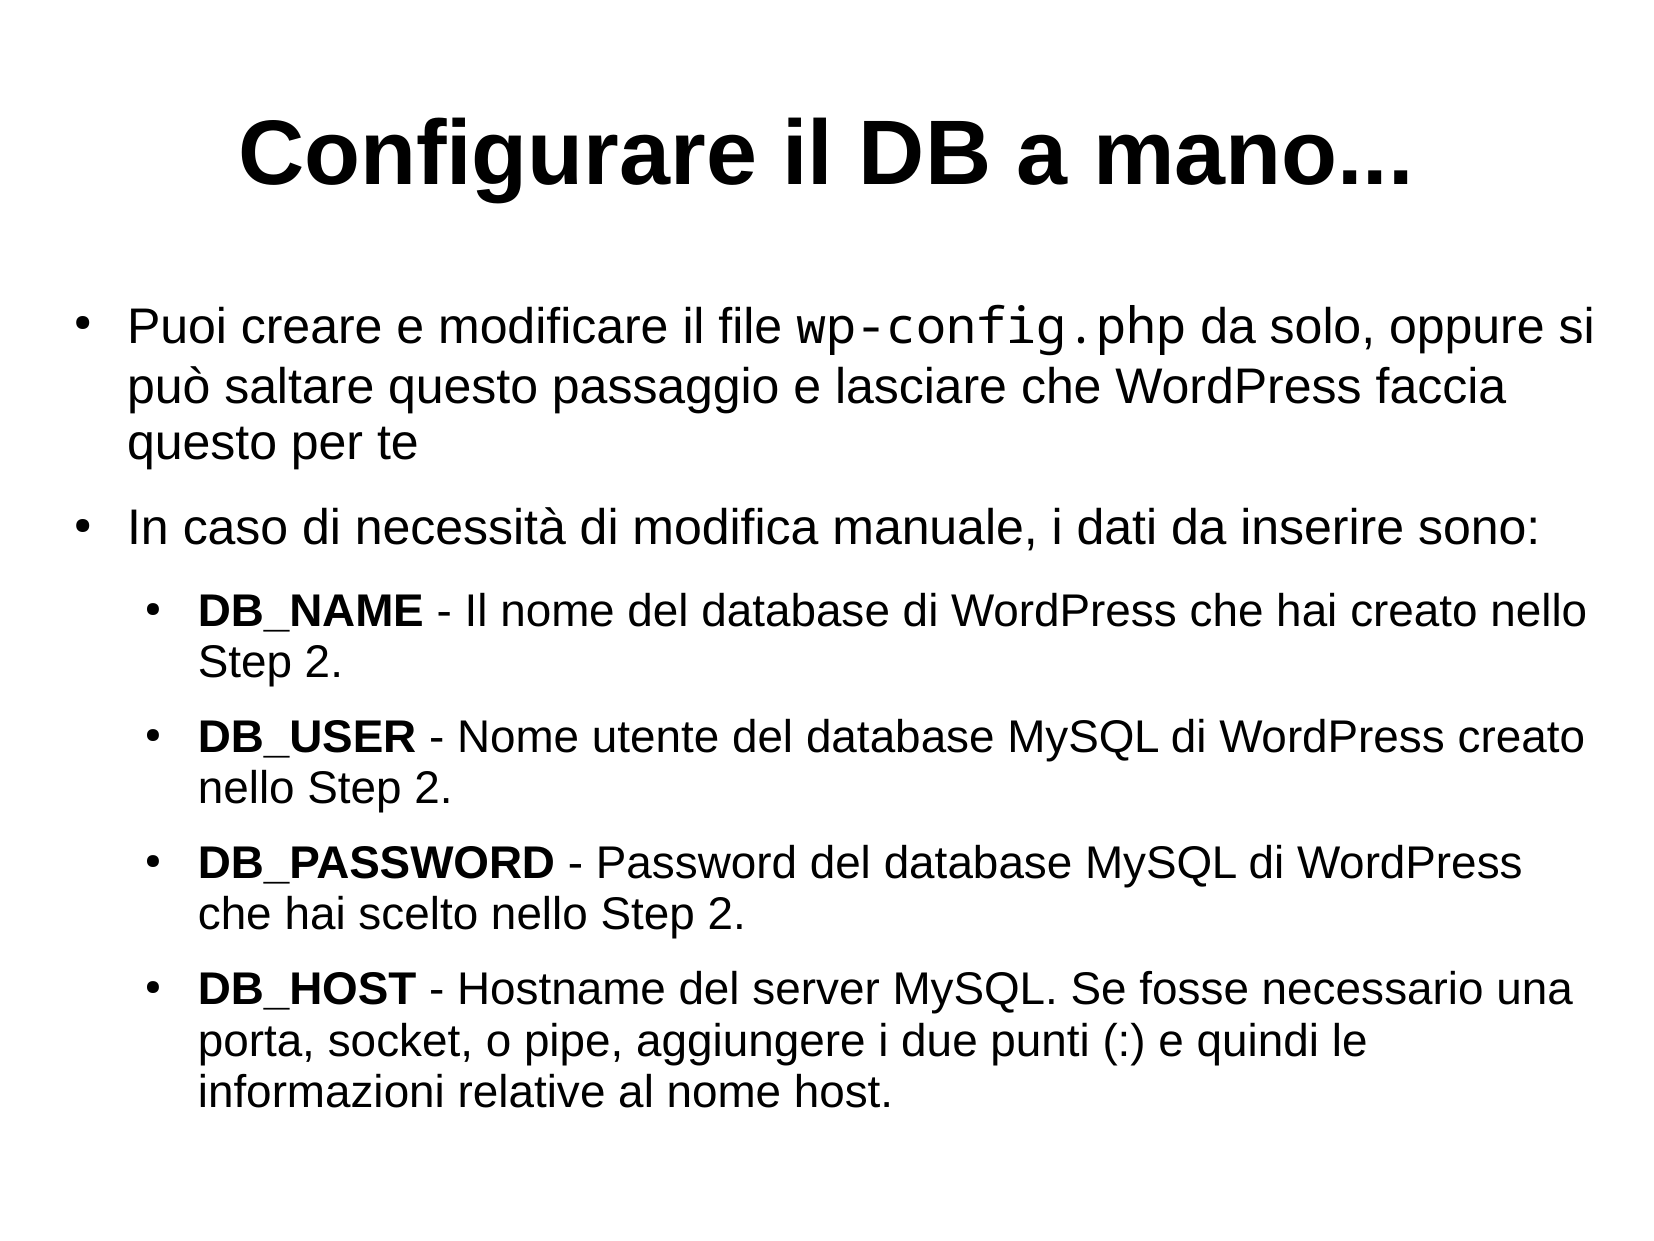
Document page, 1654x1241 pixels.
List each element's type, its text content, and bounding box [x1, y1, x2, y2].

list Puoi creare e modificare il file wp-config.php da solo, oppure si può saltare questo passaggio e lasciare che WordPress faccia questo per te In caso di necessità di modifica manuale, i dati da inserire sono: DB_NAME - Il nome del database di WordPress che hai creato nello Step 2. DB_USER - Nome utente del database MySQL di WordPress creato nello Step 2. DB_PASSWORD - Password del database MySQL di WordPress che hai scelto nello Step 2. DB_HOST - Hostname del server MySQL. Se fosse necessario una porta, socket, o pipe, aggiungere i due punti (:) e quindi le informazioni relative al nome host. [56, 290, 1602, 1180]
title Configurare il DB a mano... [82, 49, 1571, 257]
